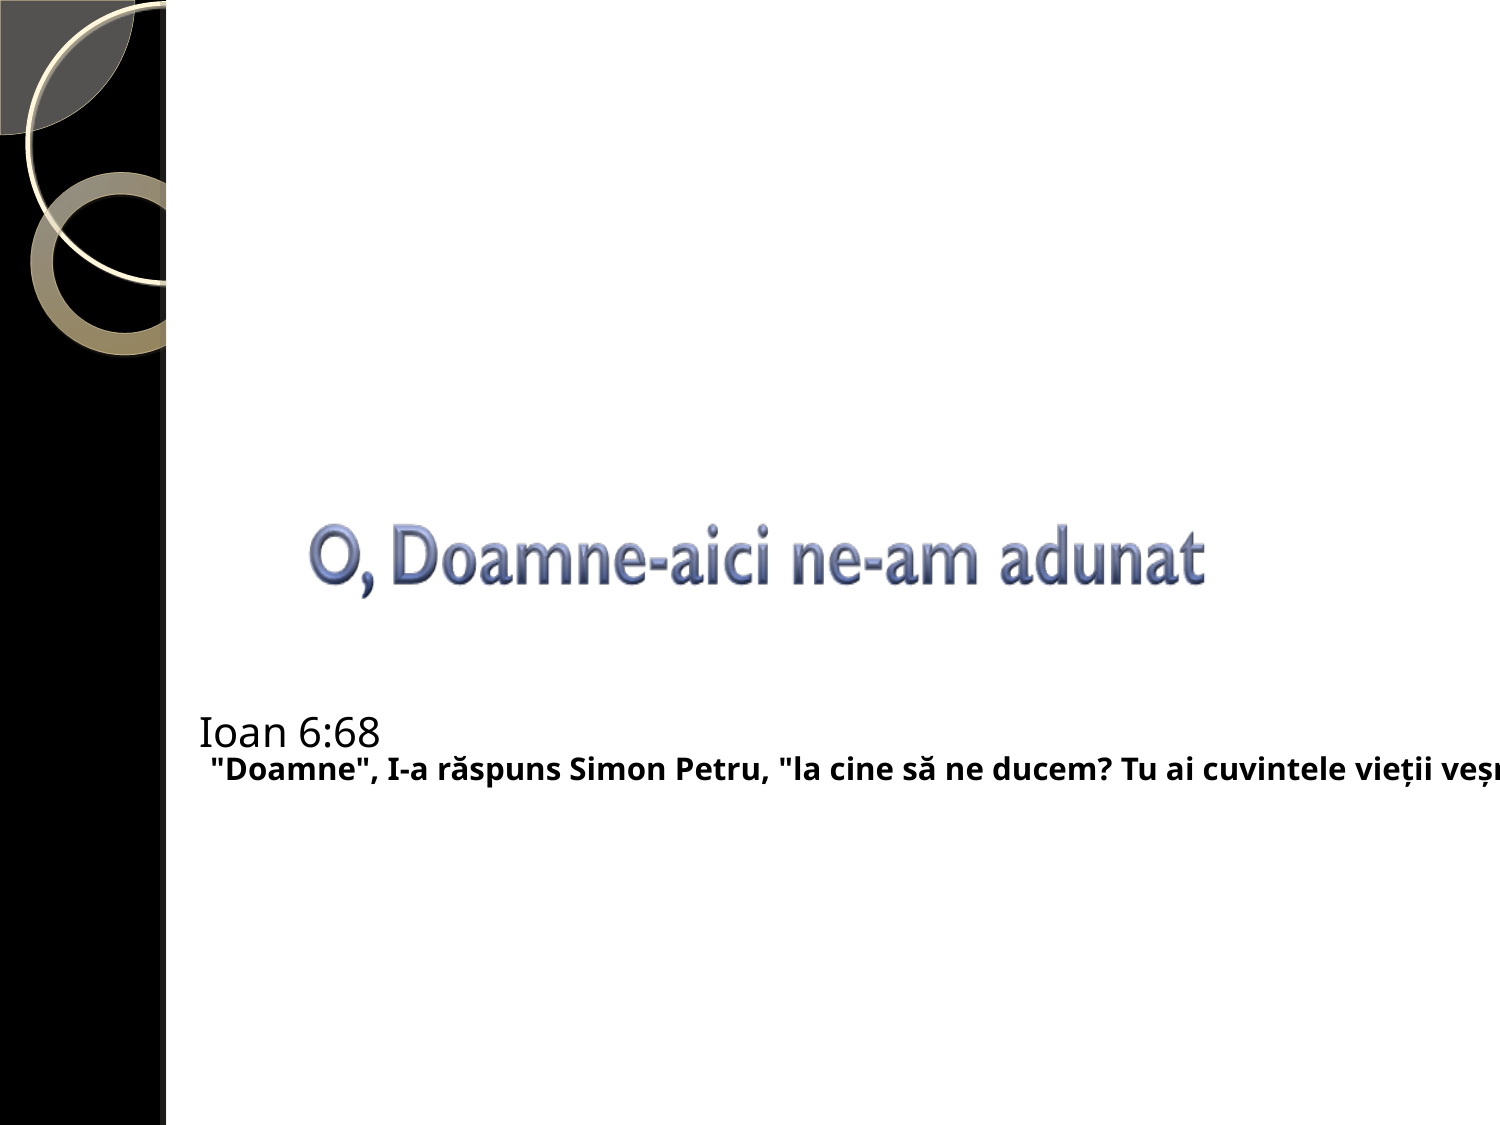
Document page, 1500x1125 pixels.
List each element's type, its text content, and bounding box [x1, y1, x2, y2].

list Ioan 6:68 "Doamne", I-a răspuns Simon Petru, "la cine să ne ducem? Tu ai cuvintele vieţii veşnice. [184, 714, 1500, 840]
picture [27, 170, 160, 362]
text_box [266, 472, 1500, 618]
